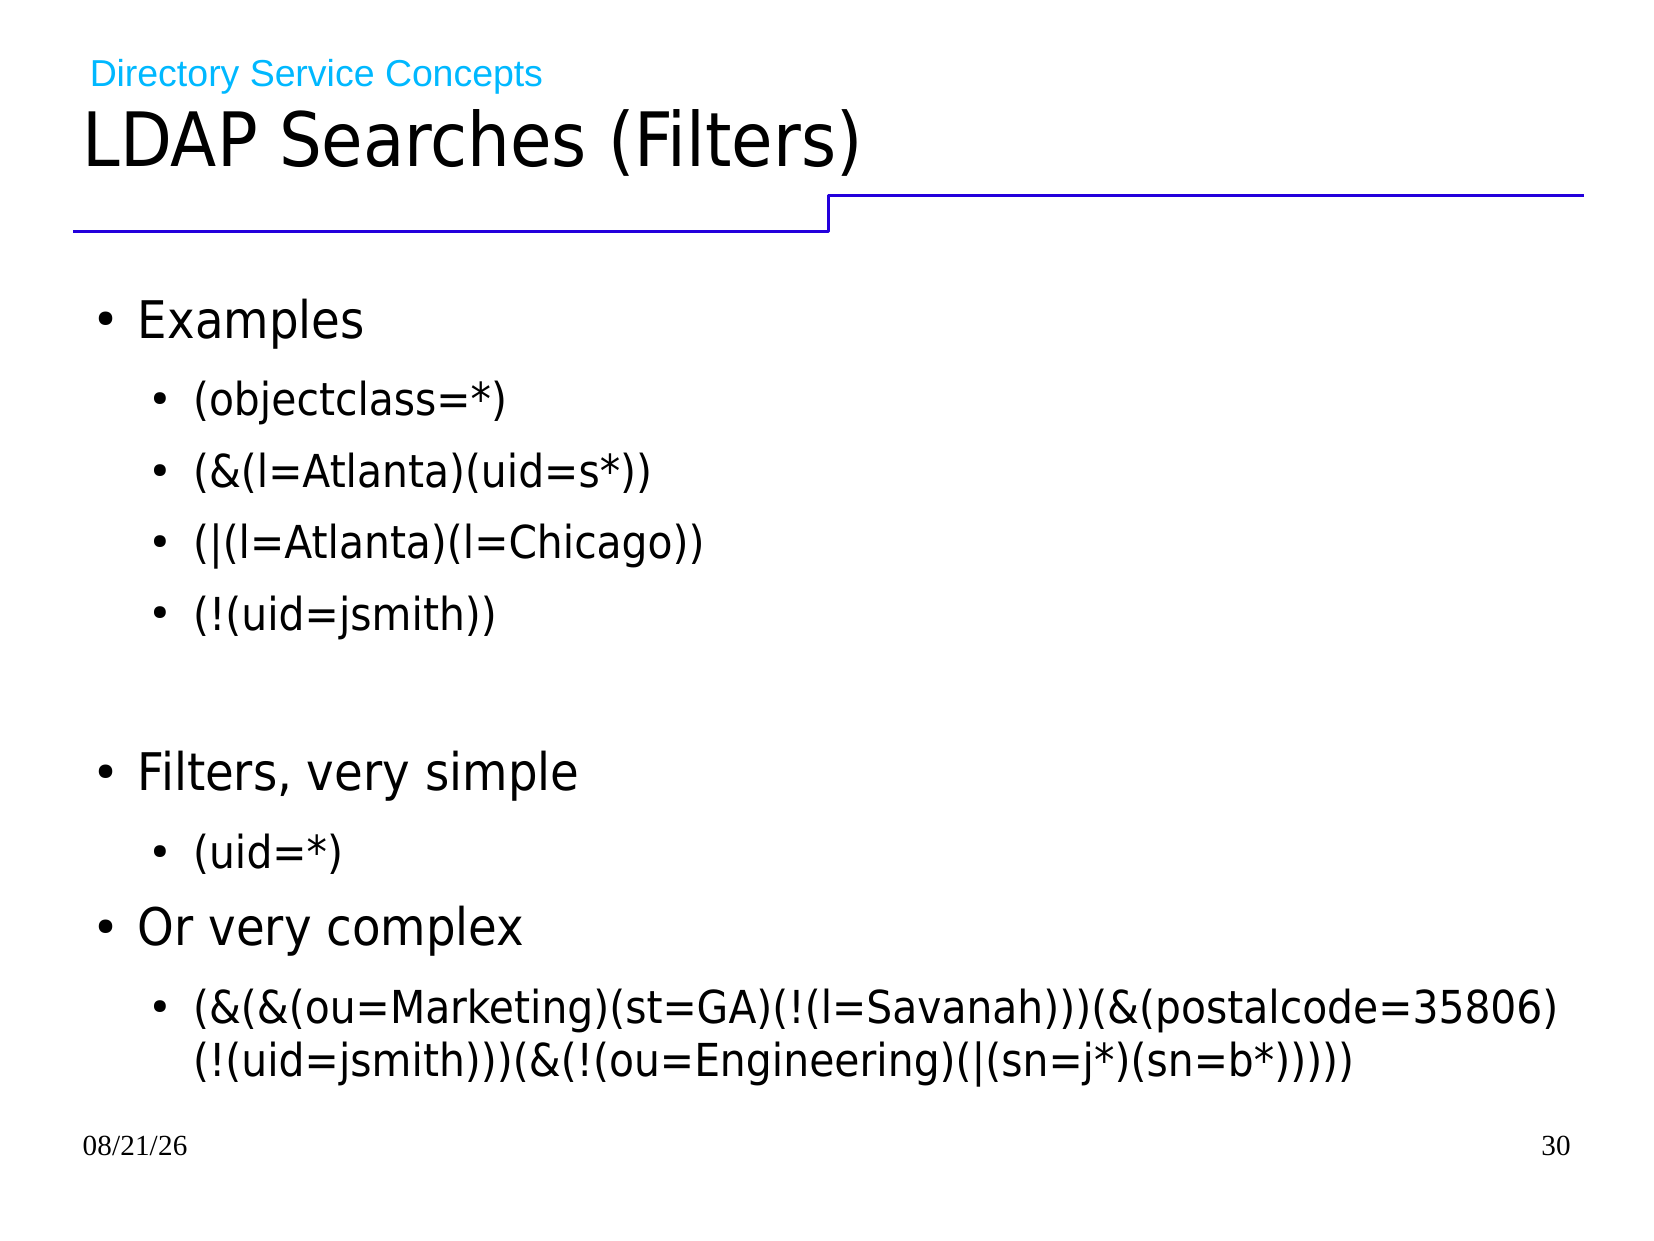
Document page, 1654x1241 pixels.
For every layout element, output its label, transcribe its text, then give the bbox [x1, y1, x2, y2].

title LDAP Searches (Filters) [82, 49, 1571, 232]
text_box Directory Service Concepts [75, 45, 571, 103]
list Examples (objectclass=*) (&(l=Atlanta)(uid=s*)) (|(l=Atlanta)(l=Chicago)) (!(uid=jsmith)) Filters, very simple (uid=*) Or very complex (&(&(ou=Marketing)(st=GA)(!(l=Savanah)))(&(postalcode=35806)(!(uid=jsmith)))(&(!(ou=Engineering)(|(sn=j*)(sn=b*))))) [82, 290, 1571, 1109]
